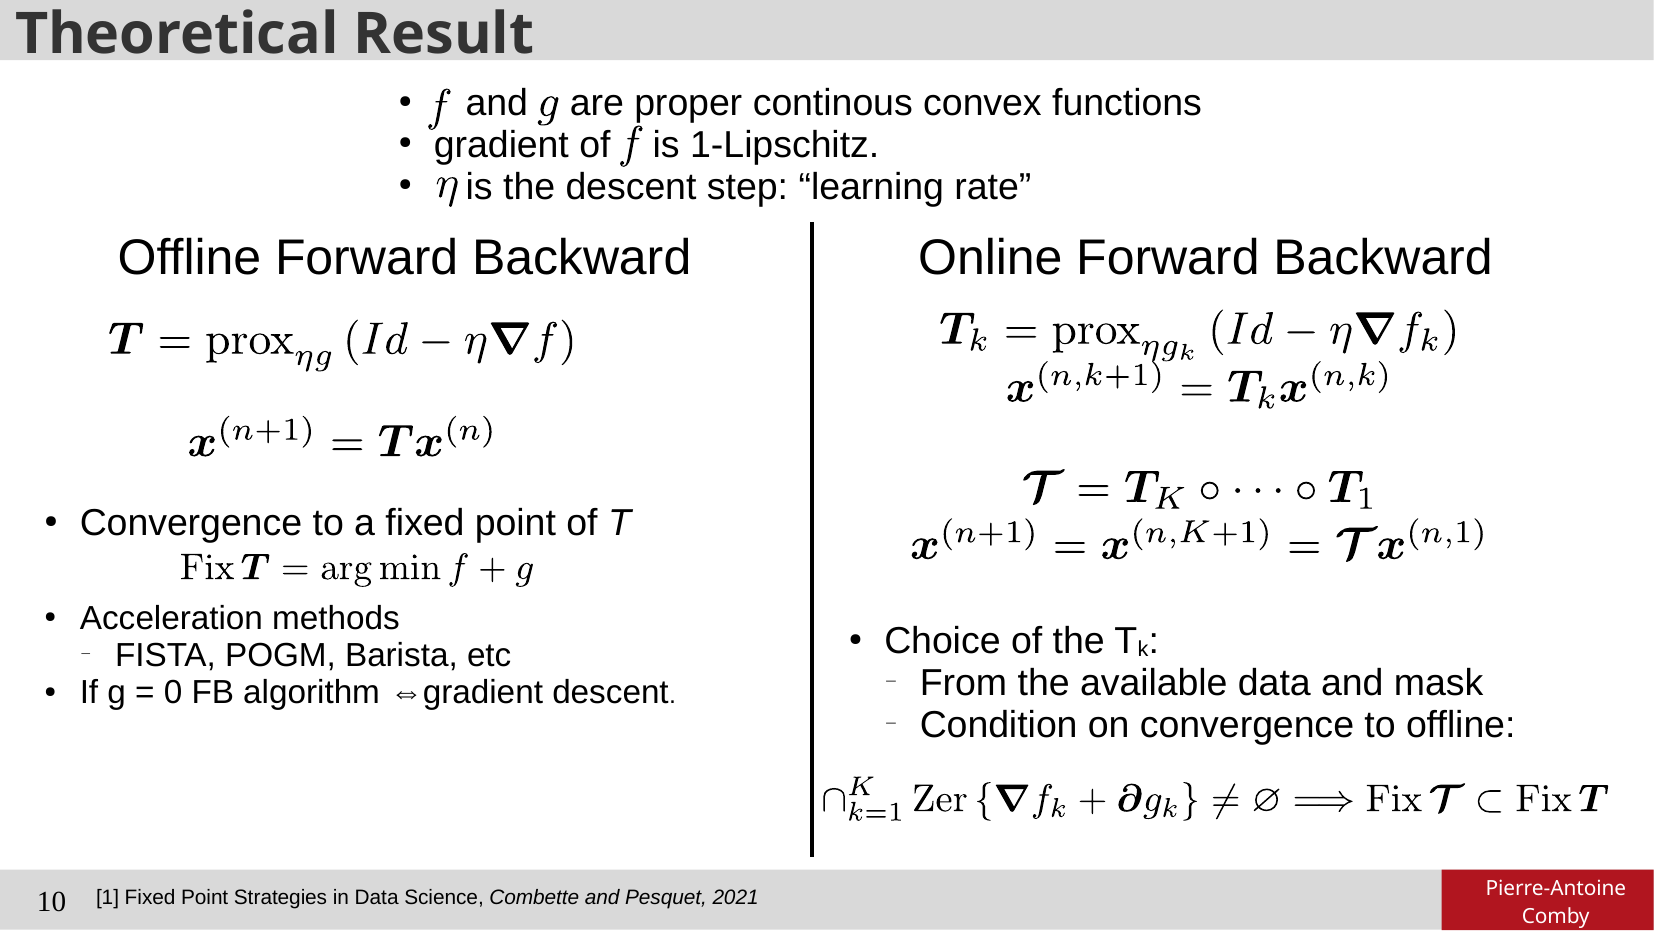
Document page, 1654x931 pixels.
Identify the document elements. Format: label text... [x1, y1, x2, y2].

text_box [911, 538, 938, 560]
text_box [1155, 486, 1185, 509]
title Theoretical Result [15, 0, 1504, 66]
text_box [378, 425, 413, 457]
text_box [447, 415, 457, 448]
text_box [977, 782, 991, 821]
text_box [1039, 361, 1048, 394]
text_box [1324, 370, 1345, 386]
text_box [995, 784, 1029, 812]
text_box [1294, 790, 1353, 812]
text_box [205, 562, 214, 580]
text_box [913, 784, 934, 812]
text_box [1125, 471, 1160, 502]
text_box [206, 333, 229, 363]
text_box [241, 554, 270, 580]
text_box [1429, 783, 1466, 814]
text_box [1141, 340, 1161, 394]
text_box [436, 177, 458, 207]
text_box [1421, 328, 1438, 351]
text_box [459, 425, 480, 440]
text_box [1079, 788, 1106, 815]
text_box [936, 793, 952, 812]
text_box [537, 96, 559, 126]
text_box [1228, 370, 1263, 402]
text_box [1181, 343, 1194, 360]
text_box [1134, 518, 1143, 551]
text_box [233, 425, 253, 440]
text_box [1118, 783, 1142, 812]
text_box [1259, 518, 1268, 551]
text_box [1410, 518, 1419, 551]
list Online Forward Backward [814, 228, 1605, 296]
text_box [1052, 323, 1076, 353]
text_box [1474, 518, 1483, 551]
text_box [285, 418, 298, 440]
text_box [823, 787, 845, 812]
text_box and are proper continous convex functions gradient of is 1-Lipschitz. is the descent step: “learning rate” [383, 73, 1241, 215]
text_box [1135, 363, 1147, 385]
text_box [1096, 323, 1117, 345]
text_box [1366, 784, 1390, 812]
text_box [1328, 471, 1363, 502]
text_box [1253, 788, 1280, 812]
text_box [302, 415, 311, 448]
text_box [970, 328, 987, 351]
text_box [1378, 538, 1404, 560]
text_box [979, 522, 1003, 546]
text_box [362, 322, 384, 354]
text_box [1579, 785, 1609, 812]
text_box [270, 334, 294, 354]
text_box Choice of the Tk: From the available data and mask Condition on convergence to offline: [834, 612, 1536, 753]
text_box [1280, 380, 1307, 402]
text_box [561, 319, 573, 366]
text_box [181, 553, 203, 580]
text_box [1444, 309, 1455, 356]
text_box [354, 562, 372, 587]
text_box [1349, 381, 1354, 392]
text_box Convergence to a fixed point of T Acceleration methods FISTA, POGM, Barista, etc If g = 0 FB algorithm ⇔gradient descent. [29, 494, 724, 776]
text_box [1402, 794, 1422, 812]
text_box [534, 321, 558, 364]
text_box [1477, 790, 1502, 813]
text_box [1023, 469, 1065, 506]
text_box [1336, 526, 1378, 562]
text_box [347, 319, 358, 366]
text_box [490, 322, 530, 355]
text_box [955, 528, 976, 543]
text_box [215, 563, 234, 580]
text_box [515, 562, 533, 587]
text_box [1399, 311, 1423, 354]
text_box [1446, 538, 1451, 549]
text_box [380, 562, 410, 580]
text_box [1213, 522, 1237, 546]
text_box [415, 435, 442, 457]
text_box [848, 776, 874, 796]
text_box [1051, 798, 1066, 818]
text_box [1076, 381, 1081, 392]
text_box [1227, 312, 1249, 344]
text_box [295, 350, 313, 372]
text_box [953, 794, 967, 812]
text_box [449, 553, 468, 587]
text_box [943, 518, 953, 551]
text_box [890, 802, 901, 821]
text_box [1] Fixed Point Strategies in Data Science, Combette and Pesquet, 2021 [81, 878, 798, 917]
text_box [849, 801, 863, 821]
text_box [620, 125, 643, 167]
text_box [1183, 782, 1197, 821]
text_box [386, 322, 408, 355]
text_box [428, 88, 451, 130]
text_box [1007, 380, 1034, 402]
text_box [109, 322, 144, 354]
text_box [940, 312, 975, 344]
text_box [1102, 538, 1129, 560]
text_box [1360, 487, 1372, 509]
text_box [231, 333, 248, 354]
text_box [321, 562, 353, 580]
text_box [315, 350, 332, 372]
text_box [1541, 794, 1572, 812]
text_box [1051, 370, 1072, 386]
text_box [421, 562, 441, 580]
text_box [1212, 309, 1224, 356]
text_box [1008, 521, 1021, 543]
text_box [1078, 323, 1094, 344]
text_box [1392, 794, 1401, 812]
text_box [189, 435, 215, 457]
list Offline Forward Backward [41, 228, 768, 296]
text_box [1085, 362, 1102, 386]
text_box [1180, 520, 1210, 543]
text_box [1378, 361, 1388, 394]
text_box [480, 557, 505, 583]
text_box [1258, 386, 1275, 409]
text_box [1457, 521, 1470, 543]
text_box [1330, 323, 1352, 354]
text_box [465, 333, 487, 364]
text_box [483, 415, 492, 448]
text_box [1163, 798, 1177, 818]
text_box [1242, 521, 1255, 543]
text_box [1422, 528, 1442, 543]
text_box [1143, 794, 1162, 820]
text_box [1358, 362, 1375, 386]
text_box [221, 415, 230, 448]
text_box [1032, 783, 1053, 820]
text_box [1312, 361, 1321, 394]
text_box [1146, 528, 1166, 543]
text_box [256, 419, 280, 444]
text_box [411, 562, 420, 580]
text_box [1170, 538, 1175, 549]
text_box [1516, 784, 1540, 812]
text_box [1116, 324, 1140, 344]
text_box [249, 333, 271, 355]
text_box [1355, 312, 1395, 345]
text_box [1161, 340, 1178, 362]
text_box [1105, 365, 1130, 389]
text_box [1200, 481, 1219, 500]
text_box [1025, 518, 1034, 551]
text_box [1251, 312, 1273, 345]
text_box [1212, 783, 1239, 820]
text_box [1297, 481, 1315, 500]
